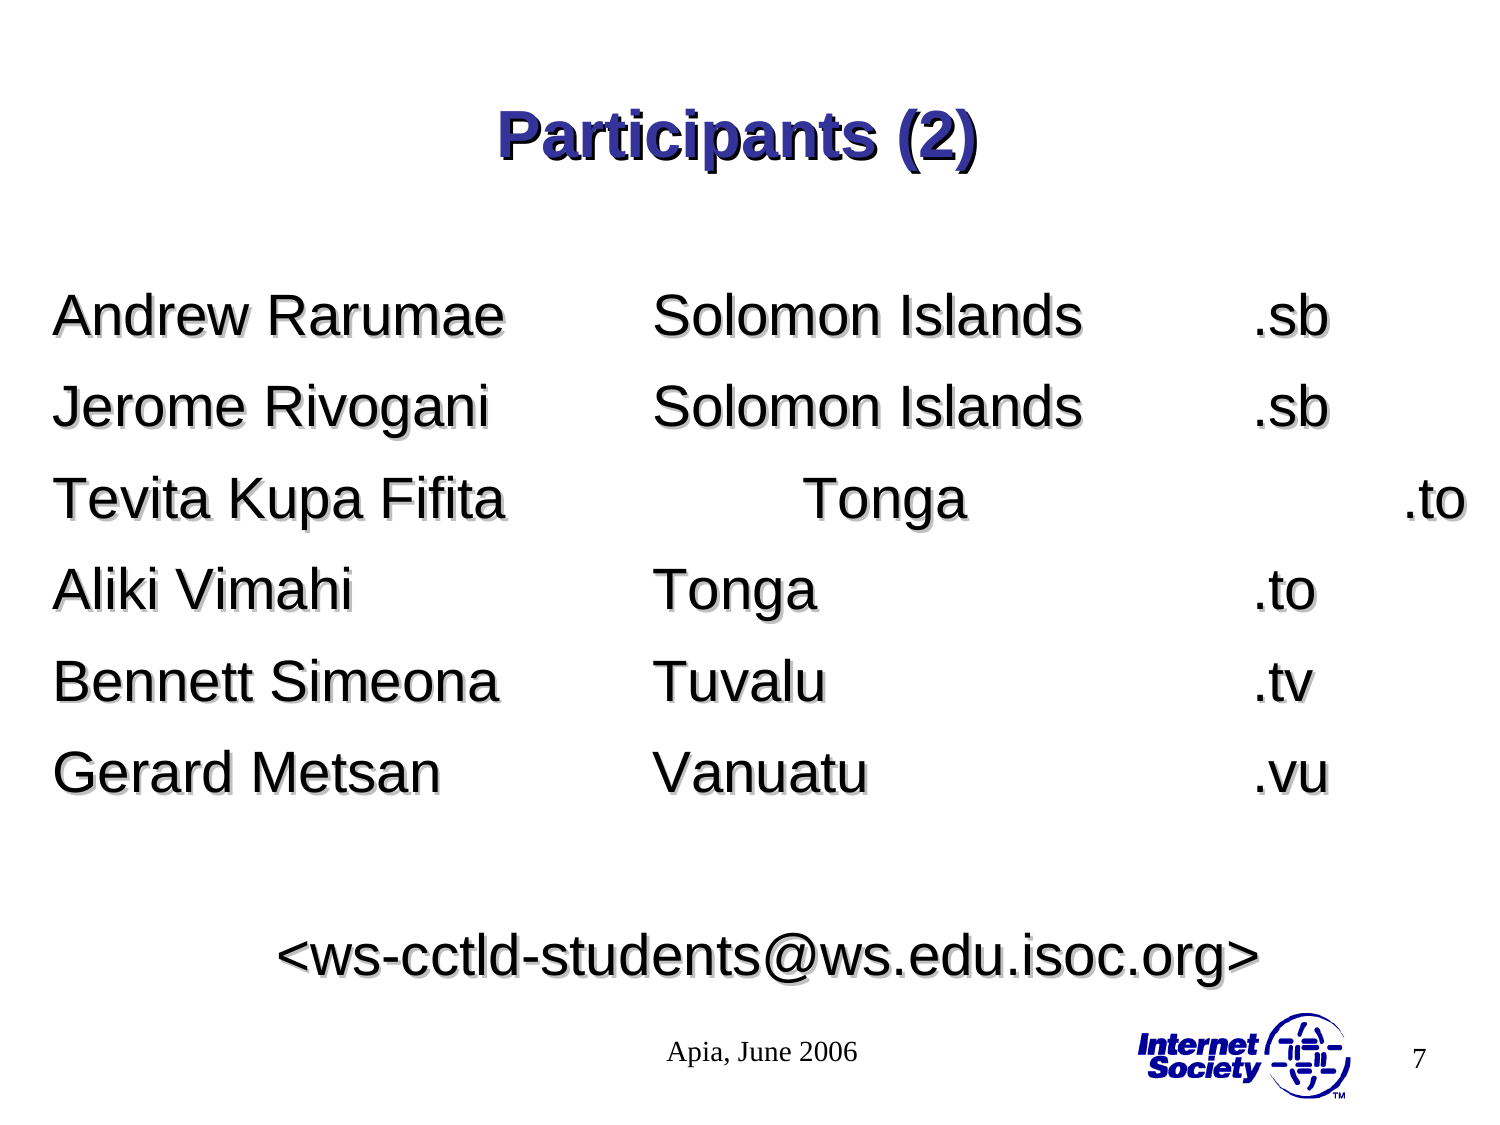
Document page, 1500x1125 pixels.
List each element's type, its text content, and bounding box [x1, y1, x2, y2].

text_box Apia, June 2006 [512, 1025, 1013, 1101]
list Andrew Rarumae Solomon Islands .sb Jerome Rivogani Solomon Islands .sb Tevita Kupa Fifita Tonga .to Aliki Vimahi Tonga .to Bennett Simeona Tuvalu .tv Gerard Metsan Vanuatu .vu <ws-cctld-students@ws.edu.isoc.org> [37, 262, 1500, 1001]
picture [1137, 1012, 1351, 1099]
title Participants (2) [99, 37, 1375, 225]
